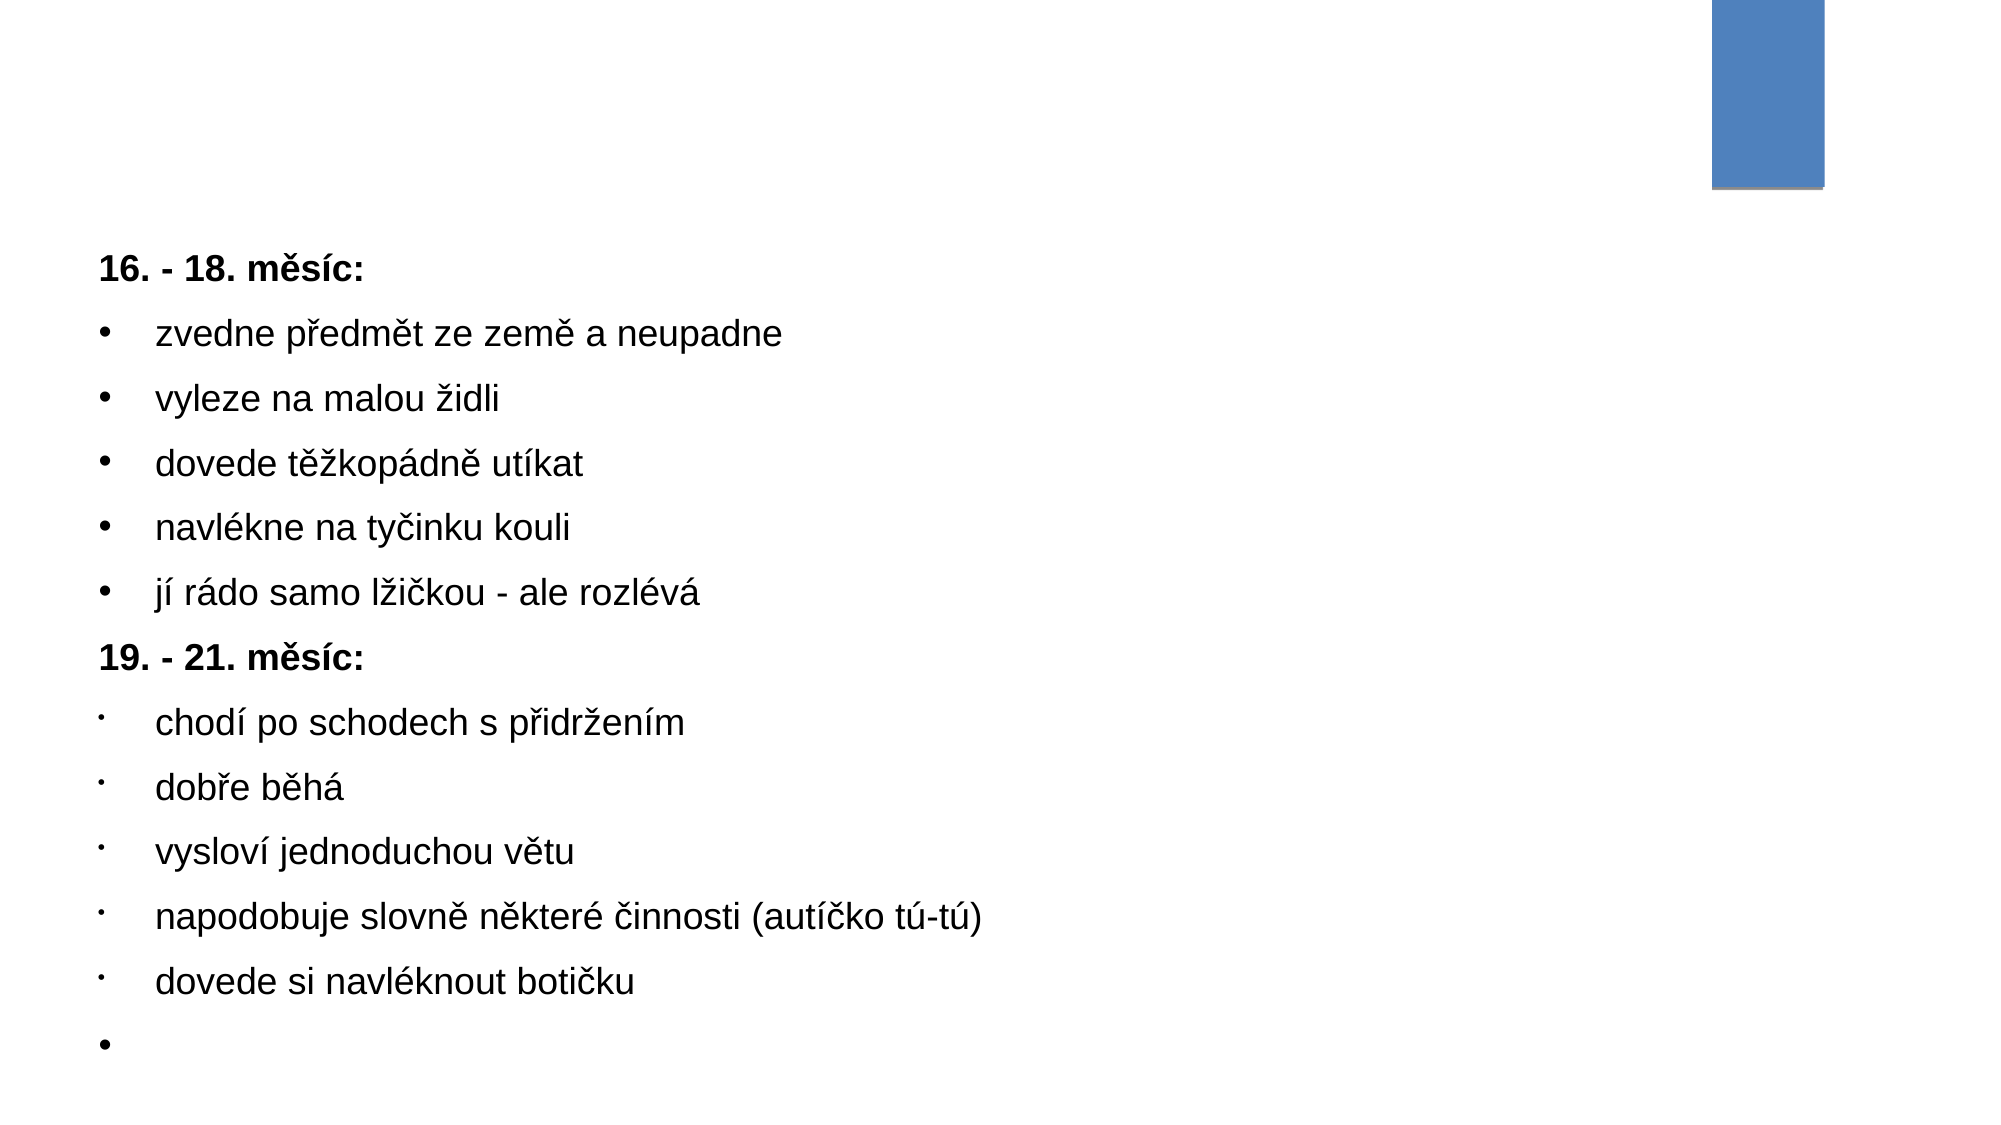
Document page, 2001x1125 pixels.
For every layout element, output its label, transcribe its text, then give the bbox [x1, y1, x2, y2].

text_box 16. - 18. měsíc: zvedne předmět ze země a neupadne vyleze na malou židli dovede těžkopádně utíkat navlékne na tyčinku kouli jí rádo samo lžičkou - ale rozlévá 19. - 21. měsíc: chodí po schodech s přidržením dobře běhá vysloví jednoduchou větu napodobuje slovně některé činnosti (autíčko tú-tú) dovede si navléknout botičku [83, 171, 1917, 1083]
